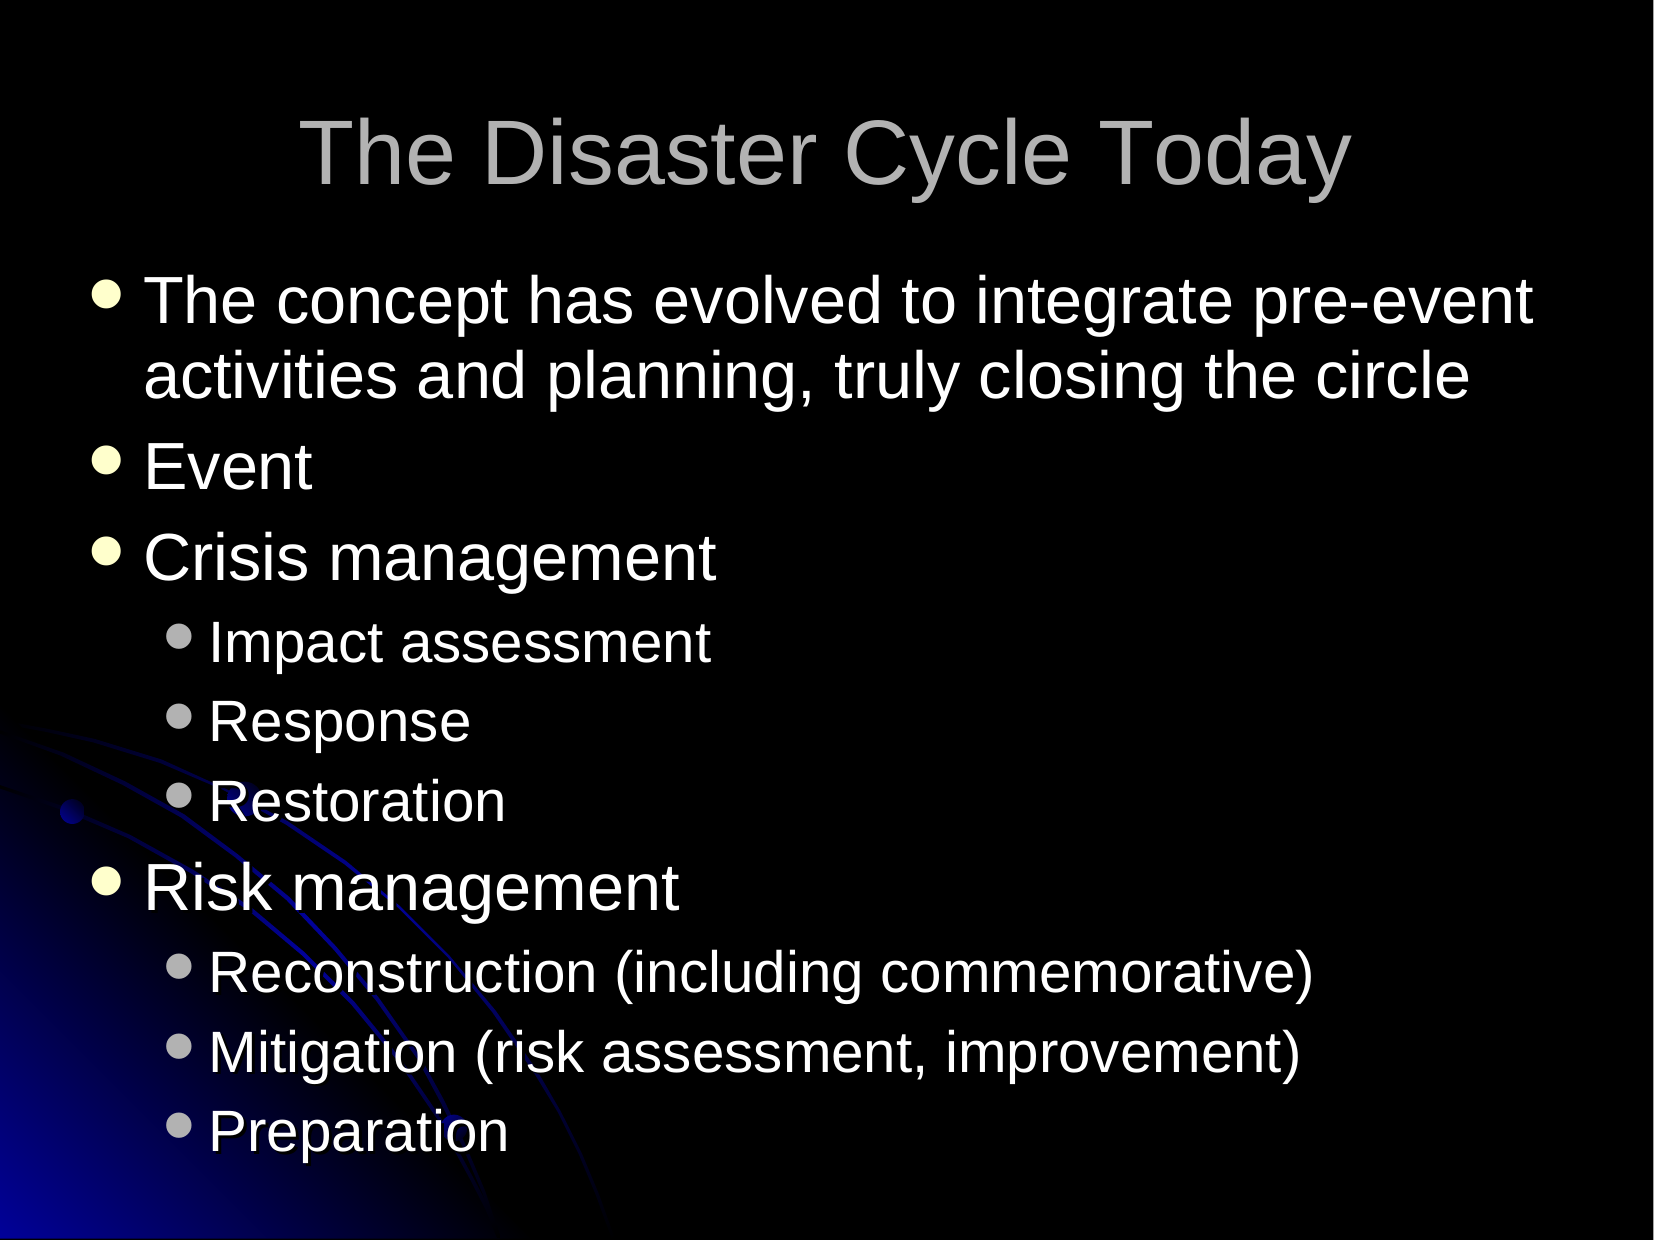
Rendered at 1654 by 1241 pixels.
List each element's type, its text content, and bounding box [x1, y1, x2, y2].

title The Disaster Cycle Today [82, 50, 1571, 256]
list The concept has evolved to integrate pre-event activities and planning, truly closing the circle Event Crisis management Impact assessment Response Restoration Risk management Reconstruction (including commemorative) Mitigation (risk assessment, improvement) Preparation [87, 262, 1576, 1163]
